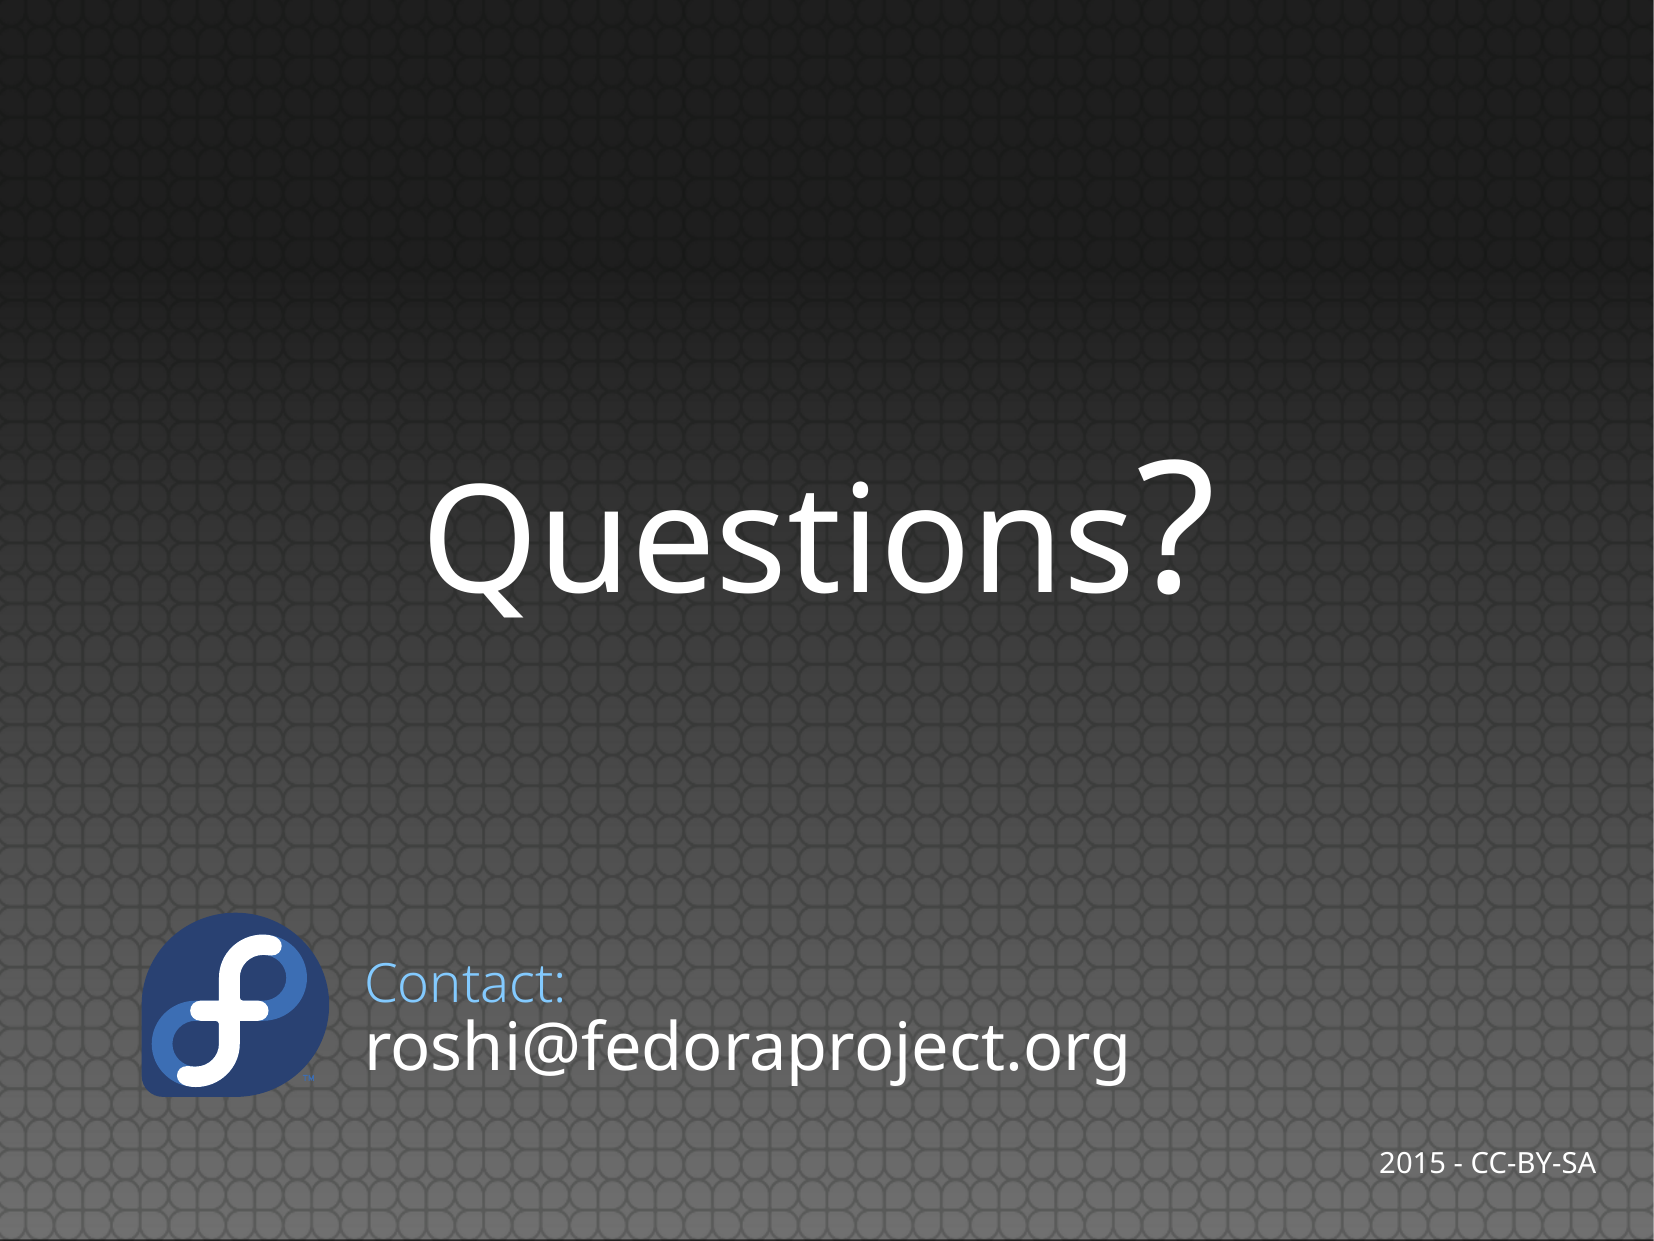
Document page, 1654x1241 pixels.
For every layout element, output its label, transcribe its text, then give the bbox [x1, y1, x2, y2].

title Questions? [30, 414, 1606, 628]
text_box Contact: [349, 937, 703, 1016]
text_box 2015 - CC-BY-SA [52, 1135, 1612, 1219]
text_box roshi@fedoraproject.org [349, 992, 1455, 1085]
picture [0, 0, 1654, 1241]
